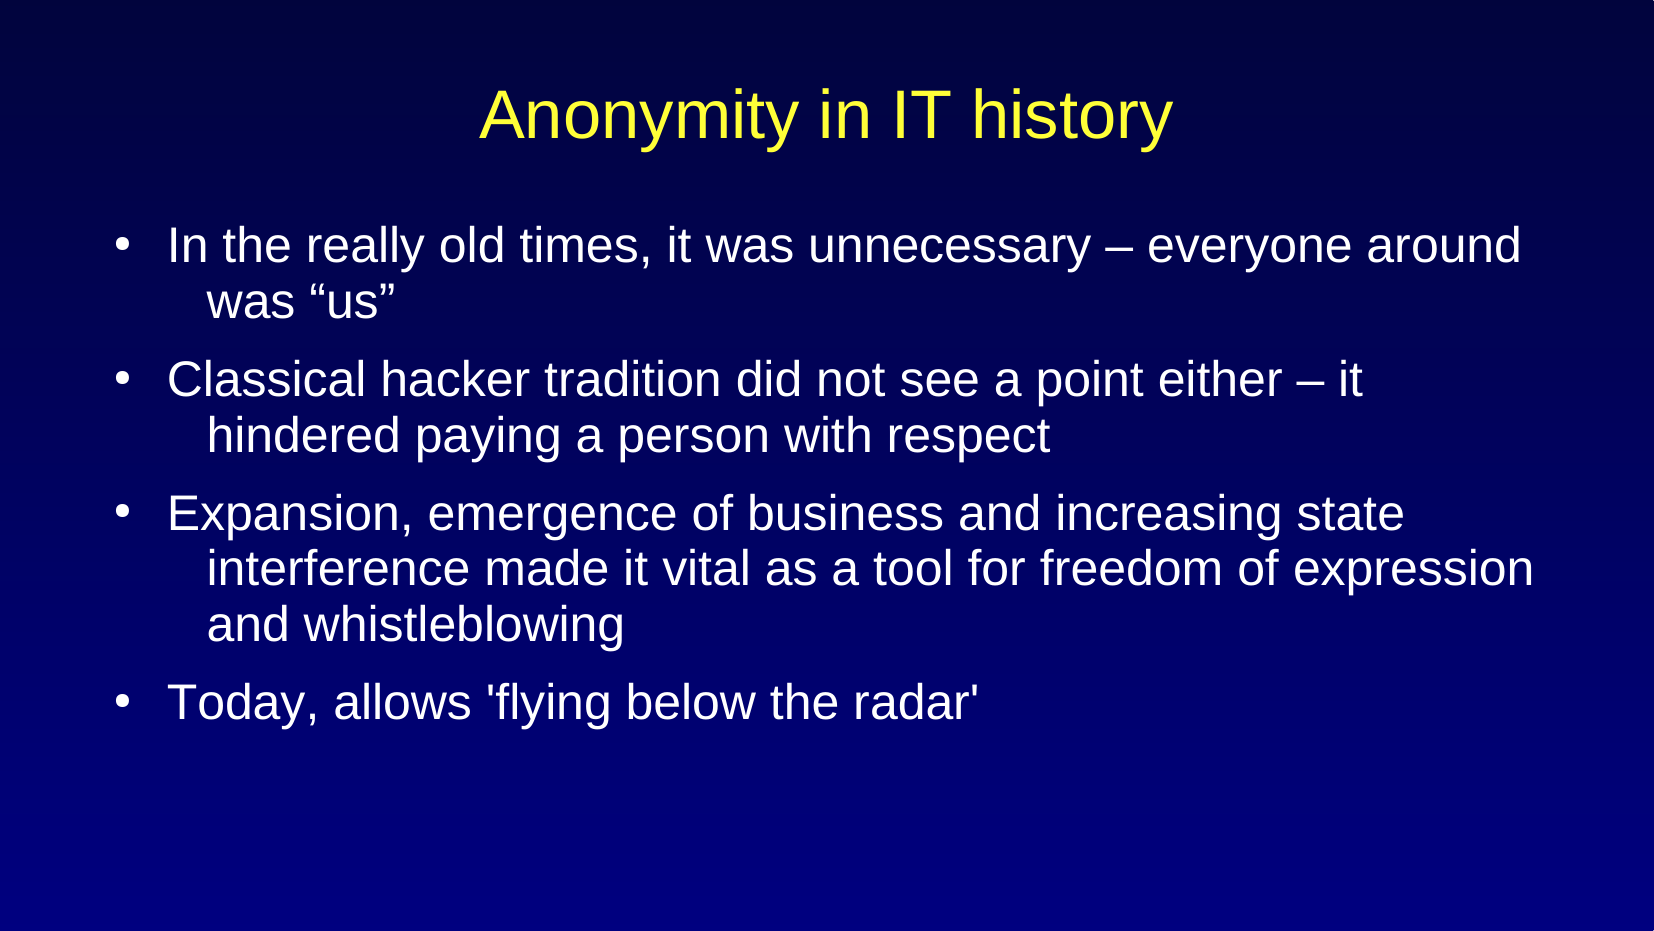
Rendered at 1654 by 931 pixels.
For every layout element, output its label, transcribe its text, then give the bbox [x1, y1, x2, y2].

list In the really old times, it was unnecessary – everyone around was “us” Classical hacker tradition did not see a point either – it hindered paying a person with respect Expansion, emergence of business and increasing state interference made it vital as a tool for freedom of expression and whistleblowing Today, allows 'flying below the radar' [82, 217, 1571, 758]
title Anonymity in IT history [82, 37, 1571, 193]
